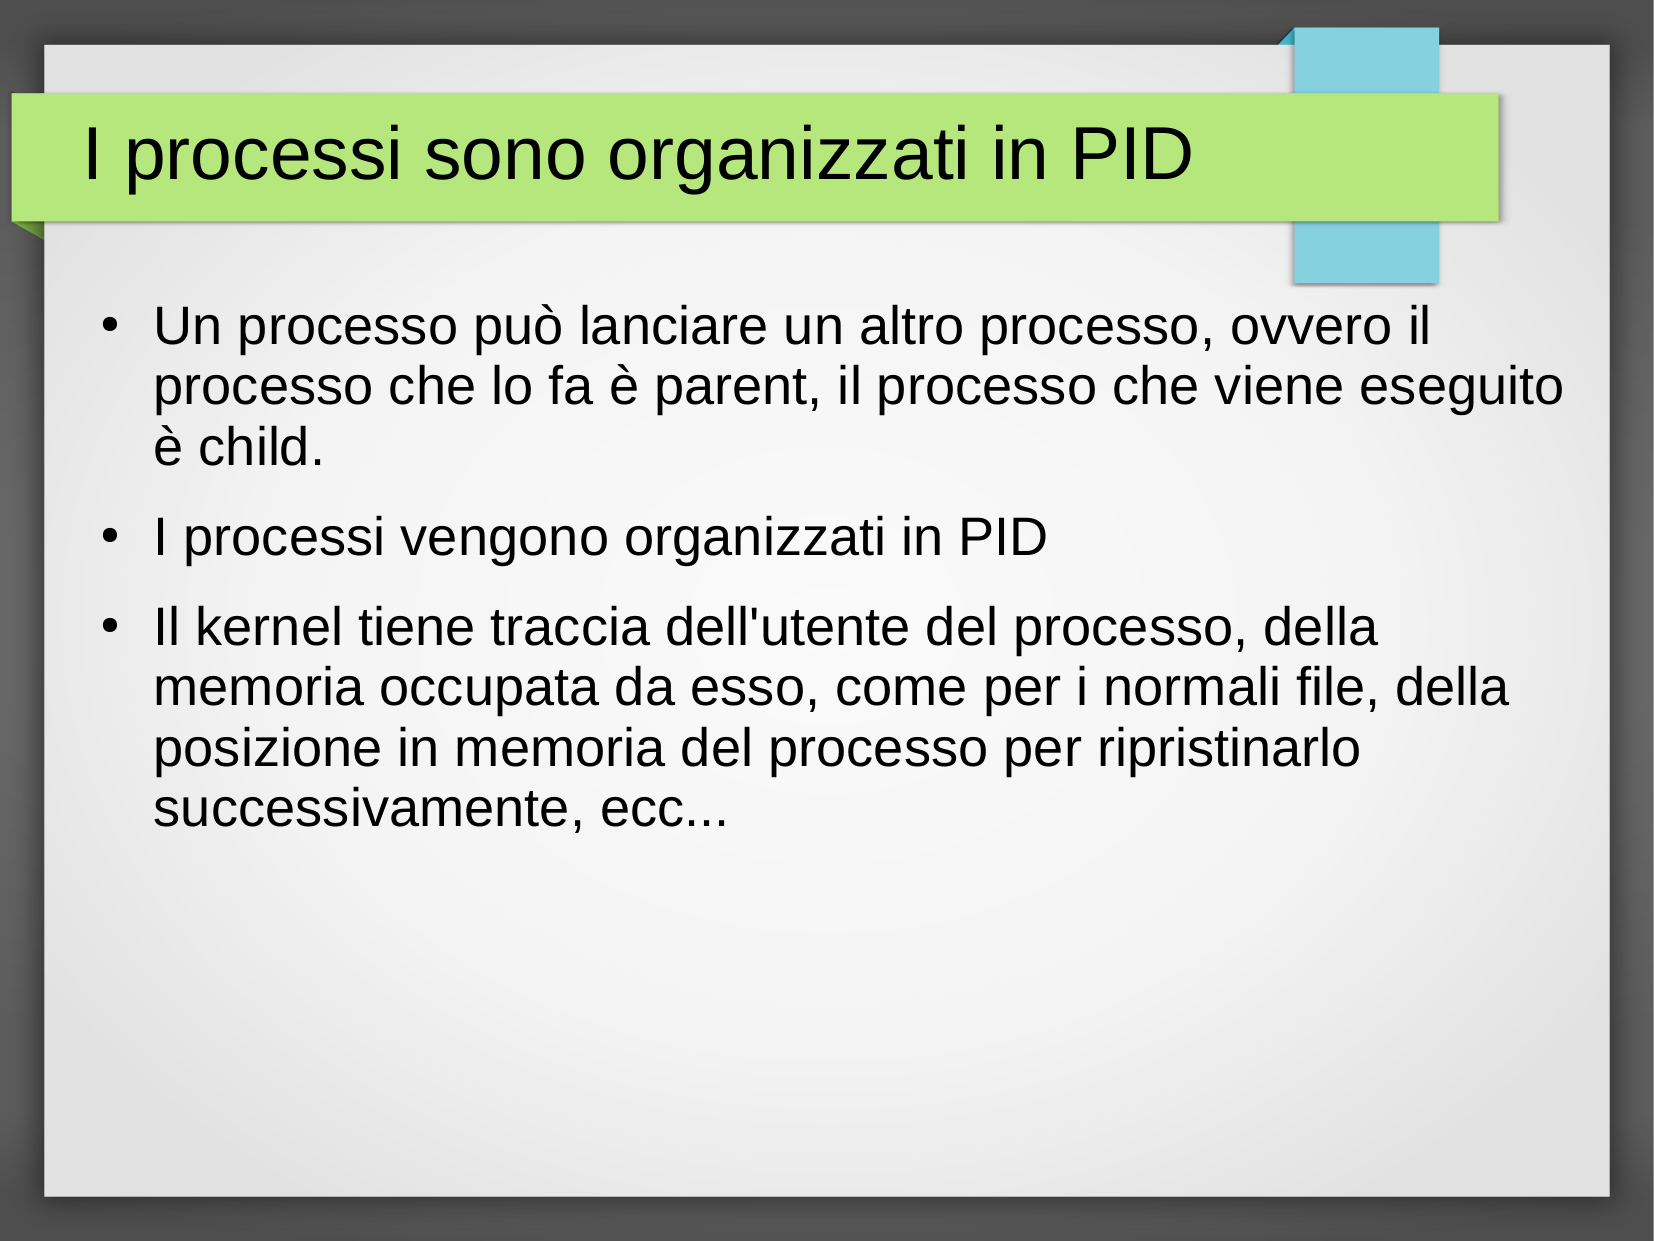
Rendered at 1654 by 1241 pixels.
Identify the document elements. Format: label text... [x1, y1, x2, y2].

title I processi sono organizzati in PID [82, 94, 1264, 213]
list Un processo può lanciare un altro processo, ovvero il processo che lo fa è parent, il processo che viene eseguito è child. I processi vengono organizzati in PID Il kernel tiene traccia dell'utente del processo, della memoria occupata da esso, come per i normali file, della posizione in memoria del processo per ripristinarlo successivamente, ecc... [82, 295, 1571, 1015]
picture [0, 0, 1654, 1241]
